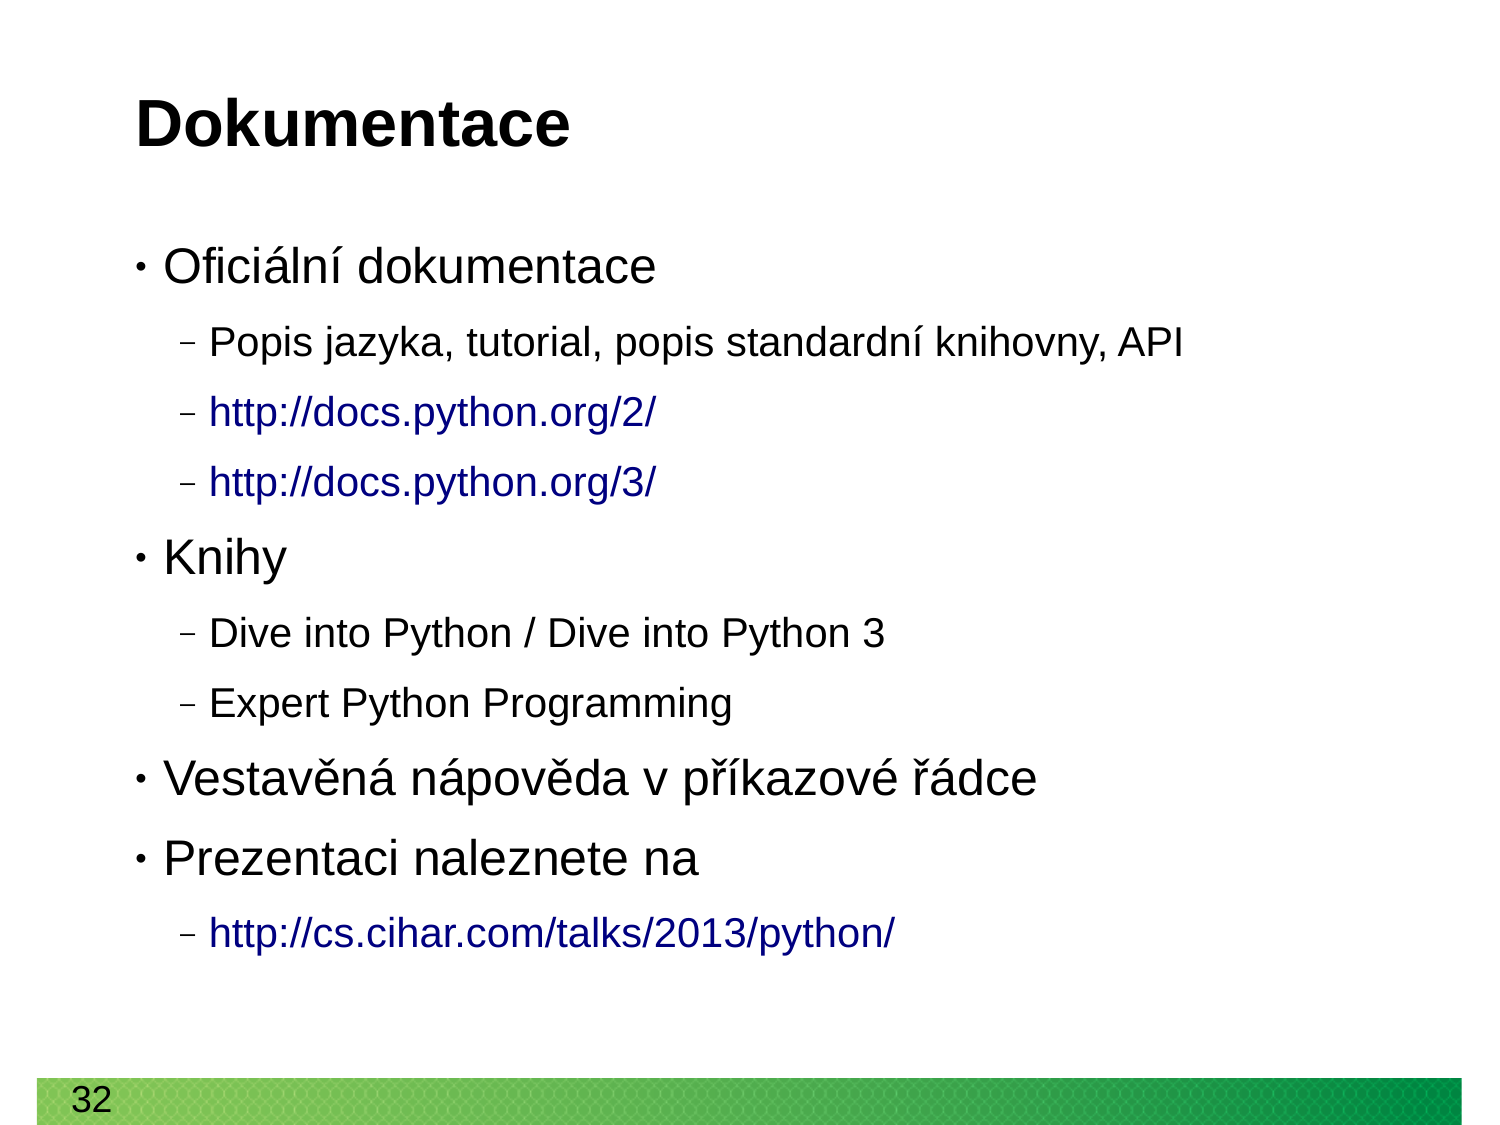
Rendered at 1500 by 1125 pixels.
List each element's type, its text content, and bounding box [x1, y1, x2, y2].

list Oficiální dokumentace Popis jazyka, tutorial, popis standardní knihovny, API http://docs.python.org/2/ http://docs.python.org/3/ Knihy Dive into Python / Dive into Python 3 Expert Python Programming Vestavěná nápověda v příkazové řádce Prezentaci naleznete na http://cs.cihar.com/talks/2013/python/ [135, 238, 1372, 982]
picture [36, 1078, 1462, 1125]
title Dokumentace [135, 41, 1372, 204]
